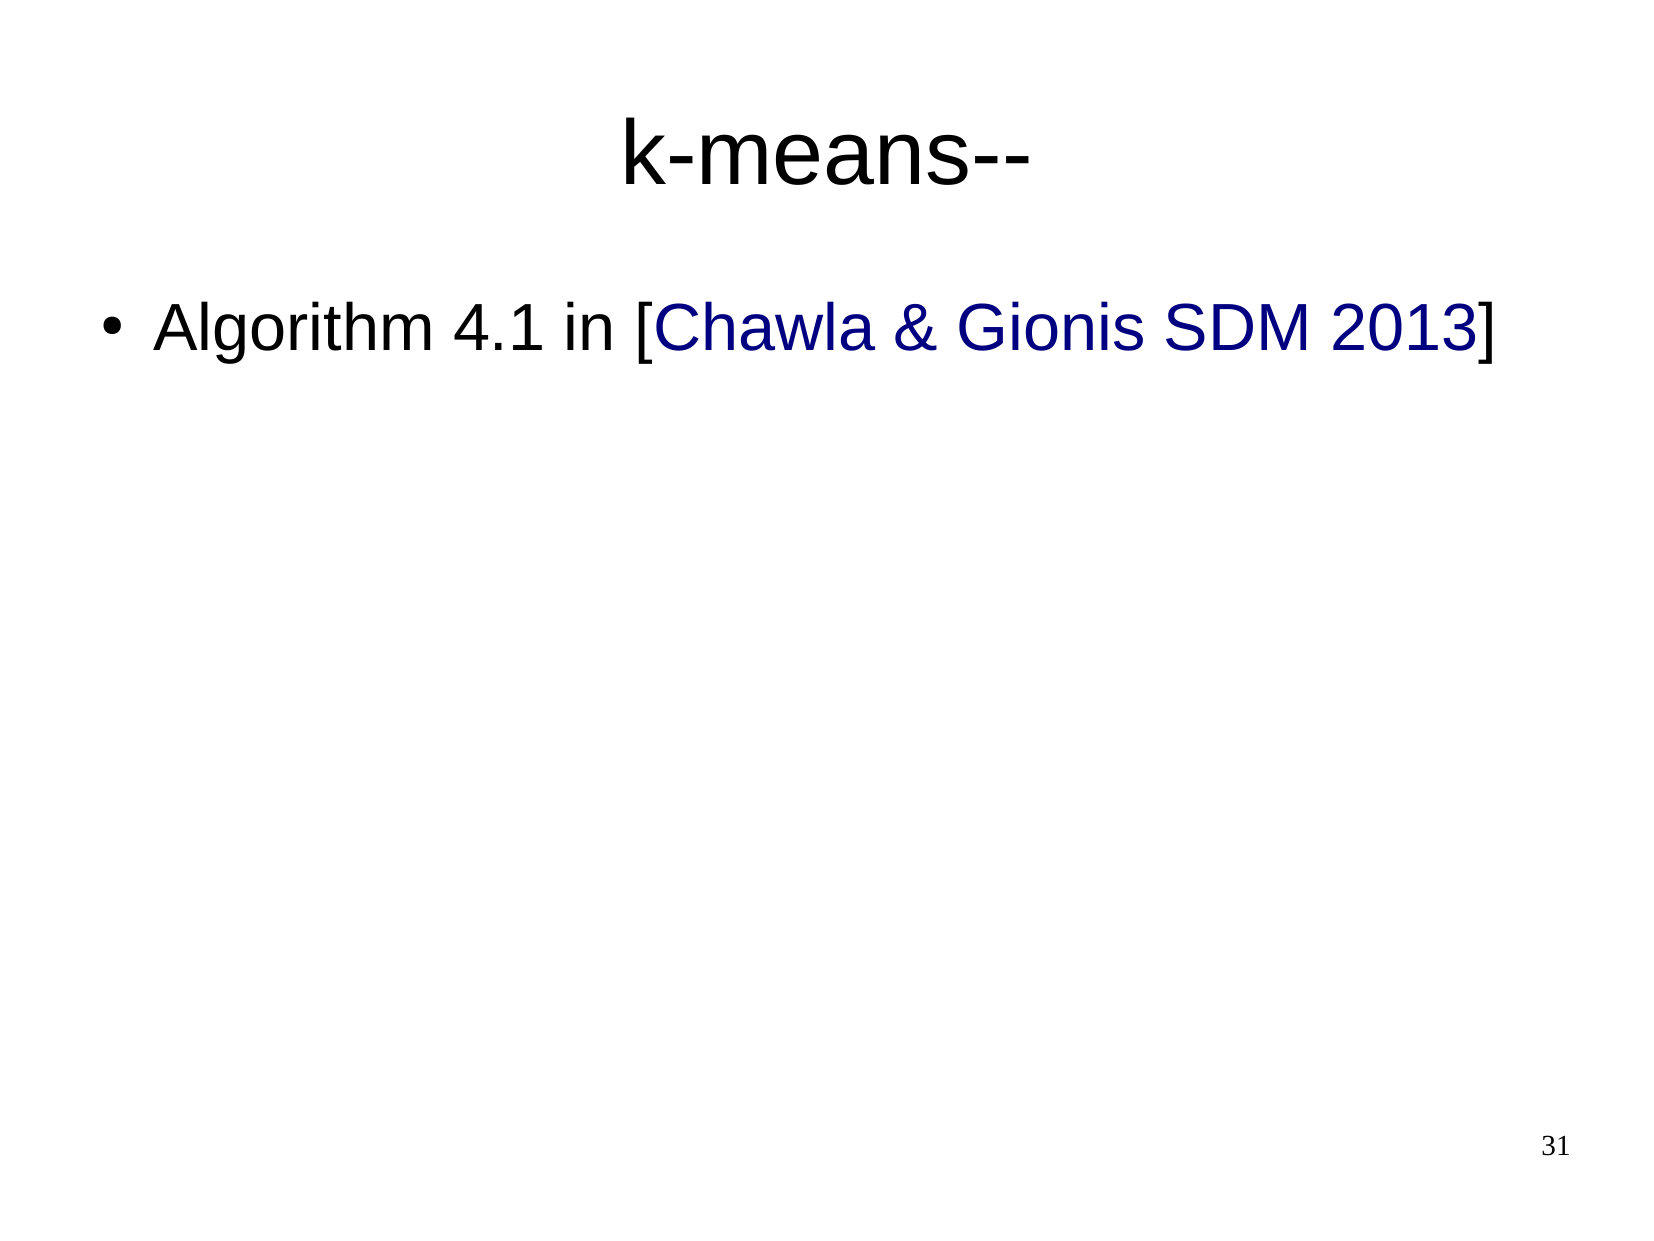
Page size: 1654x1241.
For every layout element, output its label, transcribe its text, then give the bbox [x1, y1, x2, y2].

title k-means-- [82, 49, 1571, 257]
list Algorithm 4.1 in [Chawla & Gionis SDM 2013] [82, 290, 1571, 1010]
